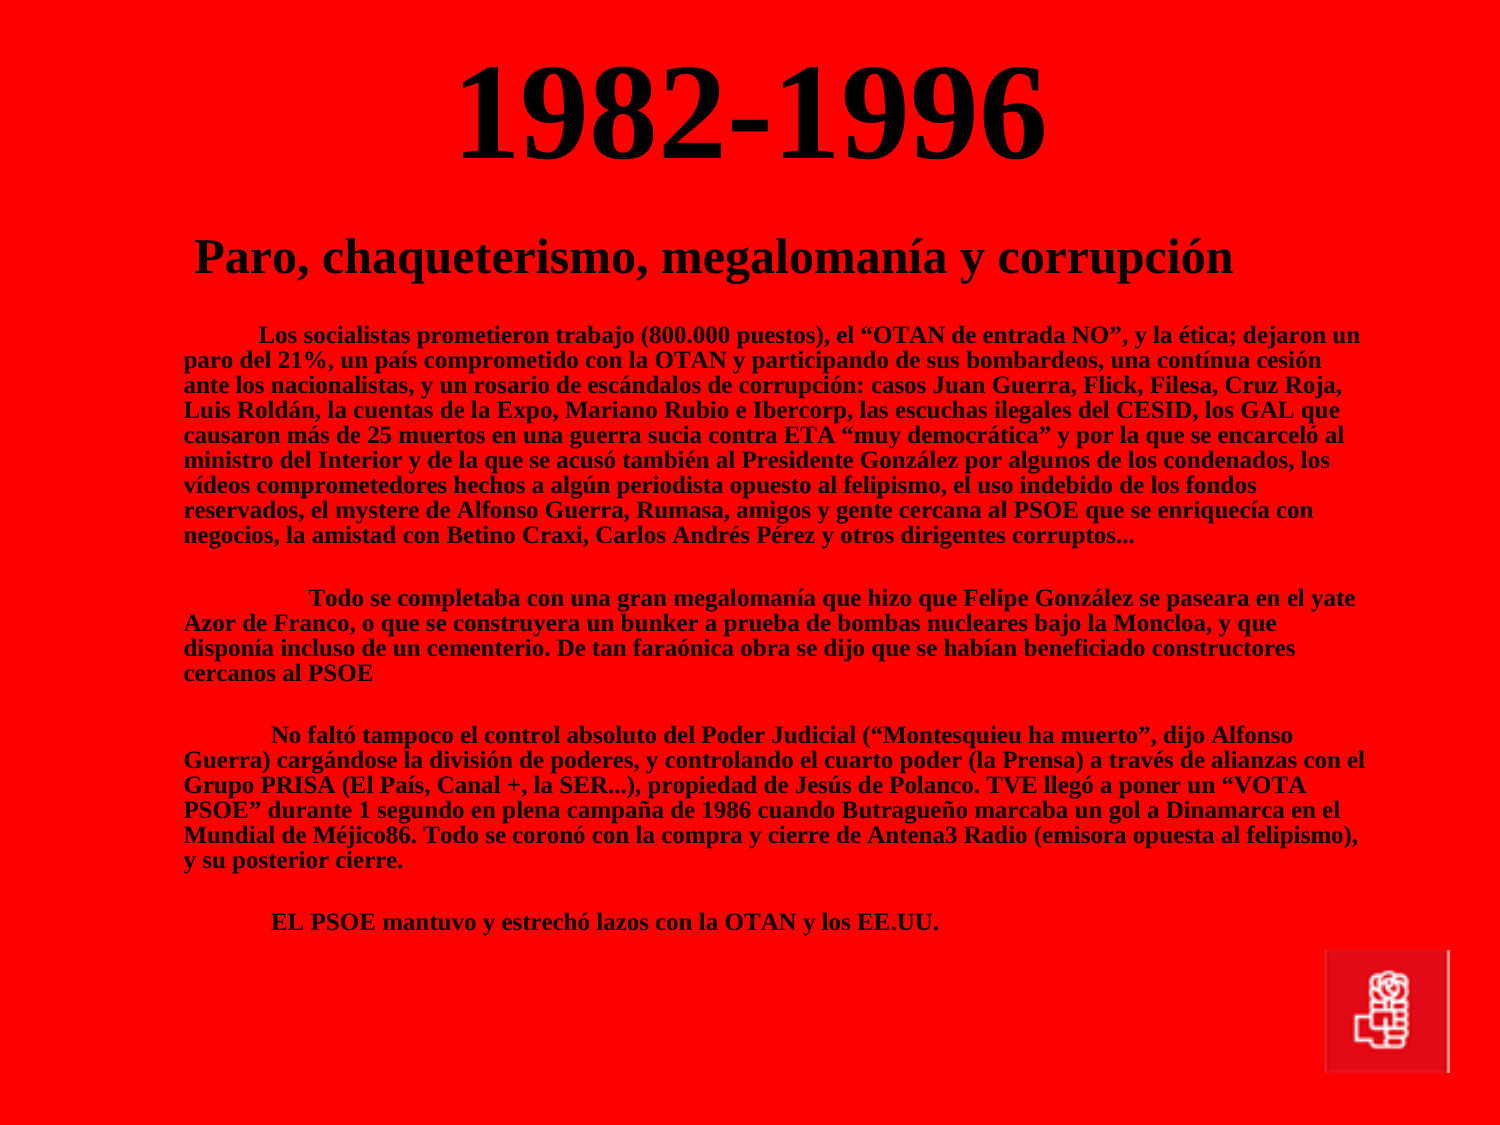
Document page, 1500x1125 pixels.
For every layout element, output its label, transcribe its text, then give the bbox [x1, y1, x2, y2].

picture [1325, 950, 1450, 1073]
title 1982-1996 [112, 22, 1388, 203]
list Paro, chaqueterismo, megalomanía y corrupción Los socialistas prometieron trabajo (800.000 puestos), el “OTAN de entrada NO”, y la ética; dejaron un paro del 21%, un país comprometido con la OTAN y participando de sus bombardeos, una contínua cesión ante los nacionalistas, y un rosario de escándalos de corrupción: casos Juan Guerra, Flick, Filesa, Cruz Roja, Luis Roldán, la cuentas de la Expo, Mariano Rubio e Ibercorp, las escuchas ilegales del CESID, los GAL que causaron más de 25 muertos en una guerra sucia contra ETA “muy democrática” y por la que se encarceló al ministro del Interior y de la que se acusó también al Presidente González por algunos de los condenados, los vídeos comprometedores hechos a algún periodista opuesto al felipismo, el uso indebido de los fondos reservados, el mystere de Alfonso Guerra, Rumasa, amigos y gente cercana al PSOE que se enriquecía con negocios, la amistad con Betino Craxi, Carlos Andrés Pérez y otros dirigentes corruptos... Todo se completaba con una gran megalomanía que hizo que Felipe González se paseara en el yate Azor de Franco, o que se construyera un bunker a prueba de bombas nucleares bajo la Moncloa, y que disponía incluso de un cementerio. De tan faraónica obra se dijo que se habían beneficiado constructores cercanos al PSOE No faltó tampoco el control absoluto del Poder Judicial (“Montesquieu ha muerto”, dijo Alfonso Guerra) cargándose la división de poderes, y controlando el cuarto poder (la Prensa) a través de alianzas con el Grupo PRISA (El País, Canal +, la SER...), propiedad de Jesús de Polanco. TVE llegó a poner un “VOTA PSOE” durante 1 segundo en plena campaña de 1986 cuando Butragueño marcaba un gol a Dinamarca en el Mundial de Méjico86. Todo se coronó con la compra y cierre de Antena3 Radio (emisora opuesta al felipismo), y su posterior cierre. EL PSOE mantuvo y estrechó lazos con la OTAN y los EE.UU. [112, 212, 1388, 1000]
